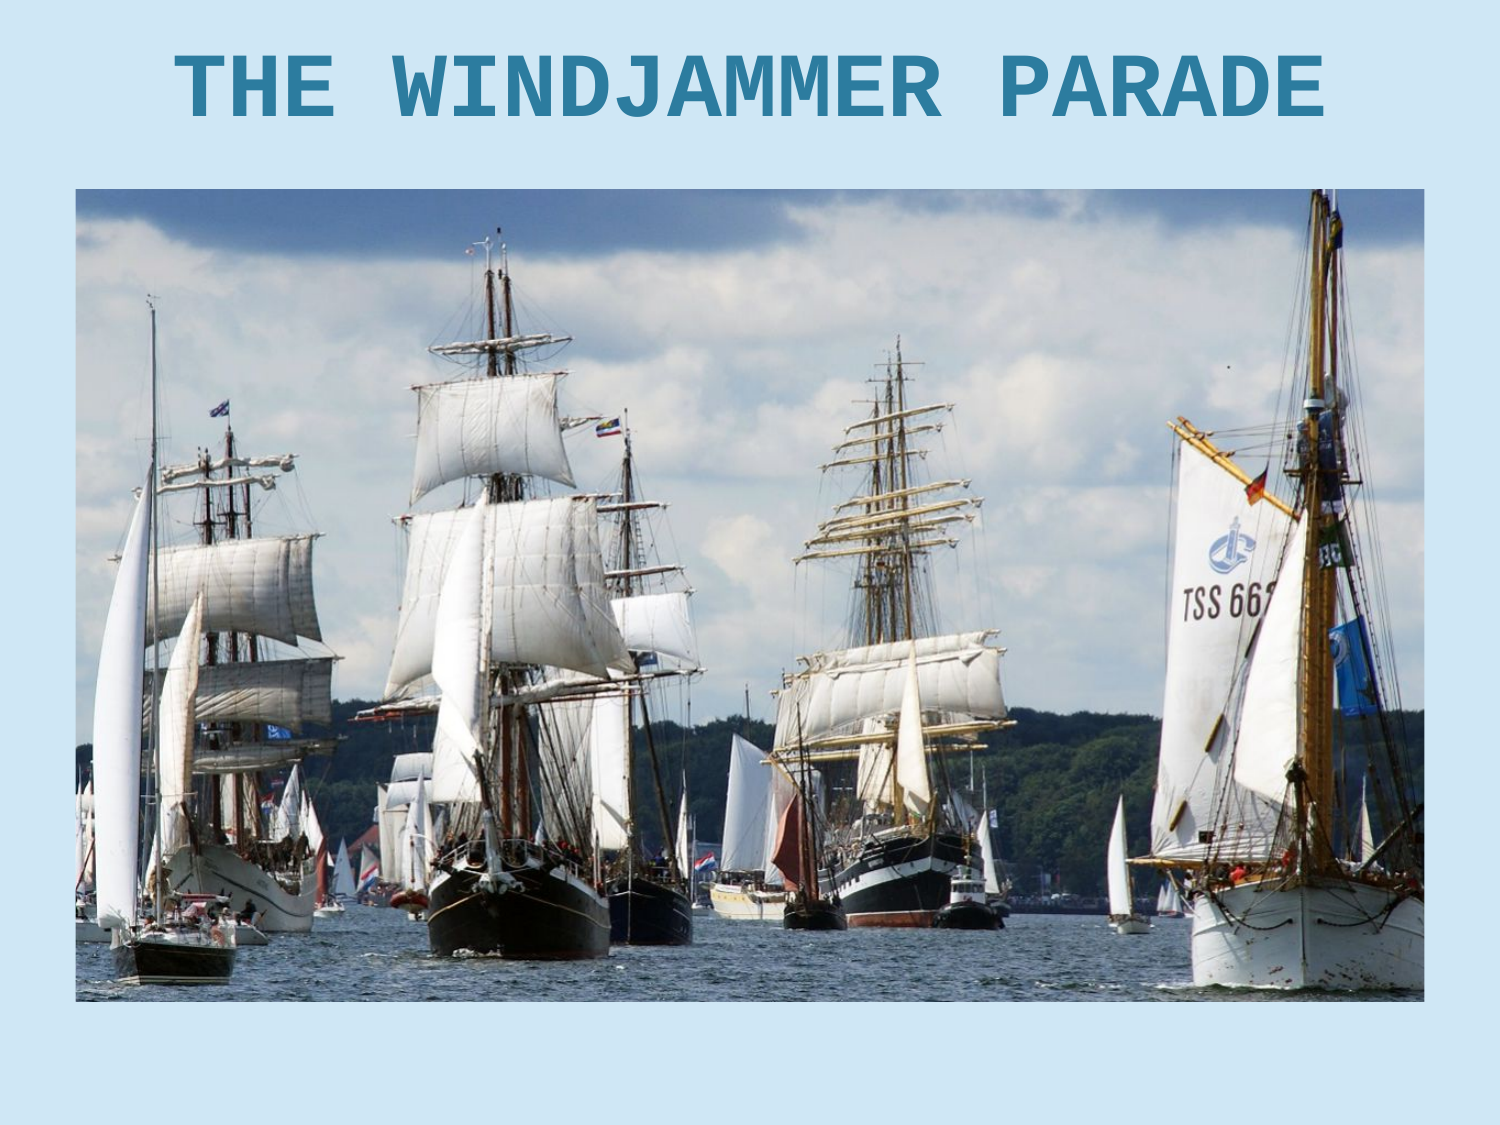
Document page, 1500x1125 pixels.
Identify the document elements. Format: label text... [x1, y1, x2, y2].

picture [75, 189, 1425, 1002]
title THE WINDJAMMER PARADE [90, 17, 1410, 157]
